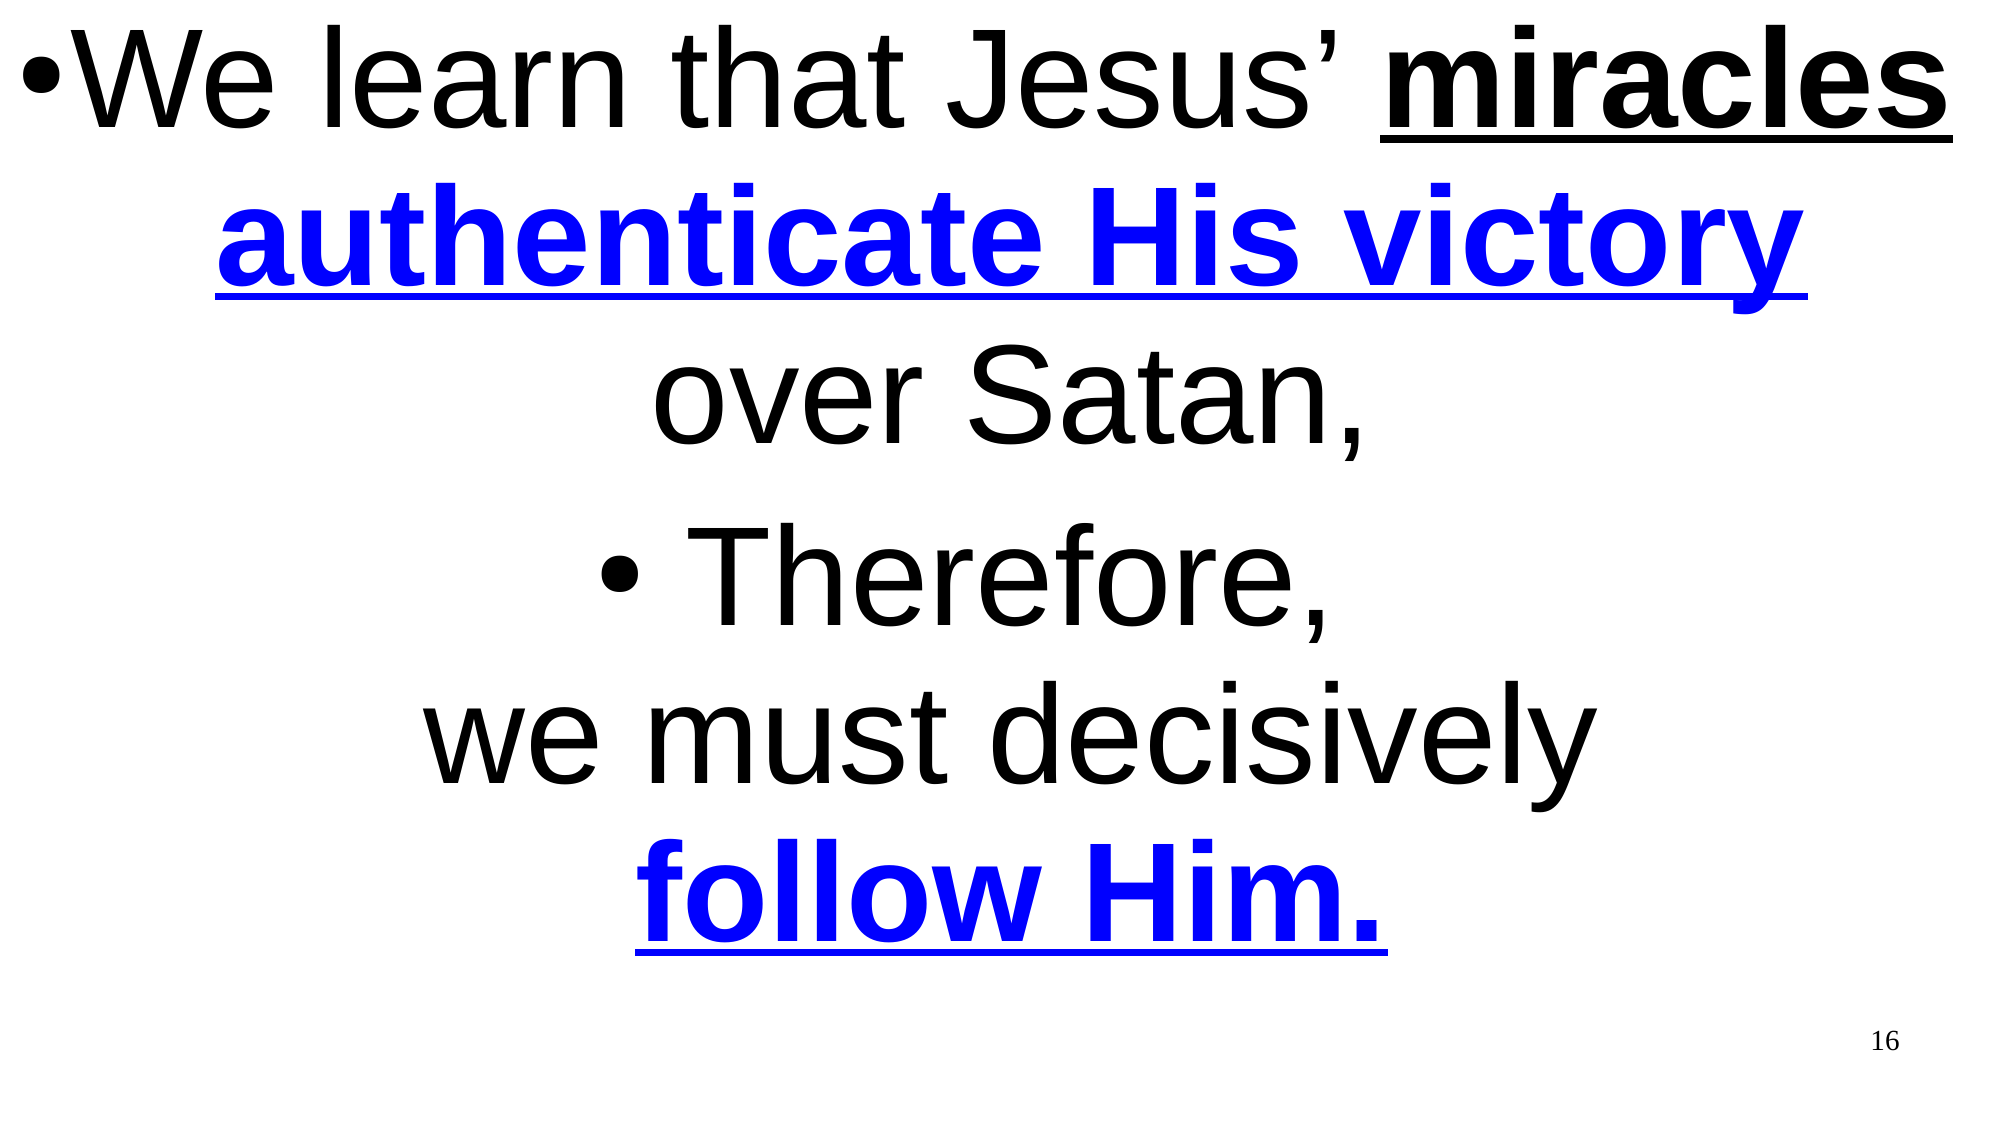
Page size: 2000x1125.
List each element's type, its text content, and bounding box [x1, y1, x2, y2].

list We learn that Jesus’ miracles authenticate His victory over Satan, Therefore, we must decisively follow Him. [0, 0, 1996, 1123]
